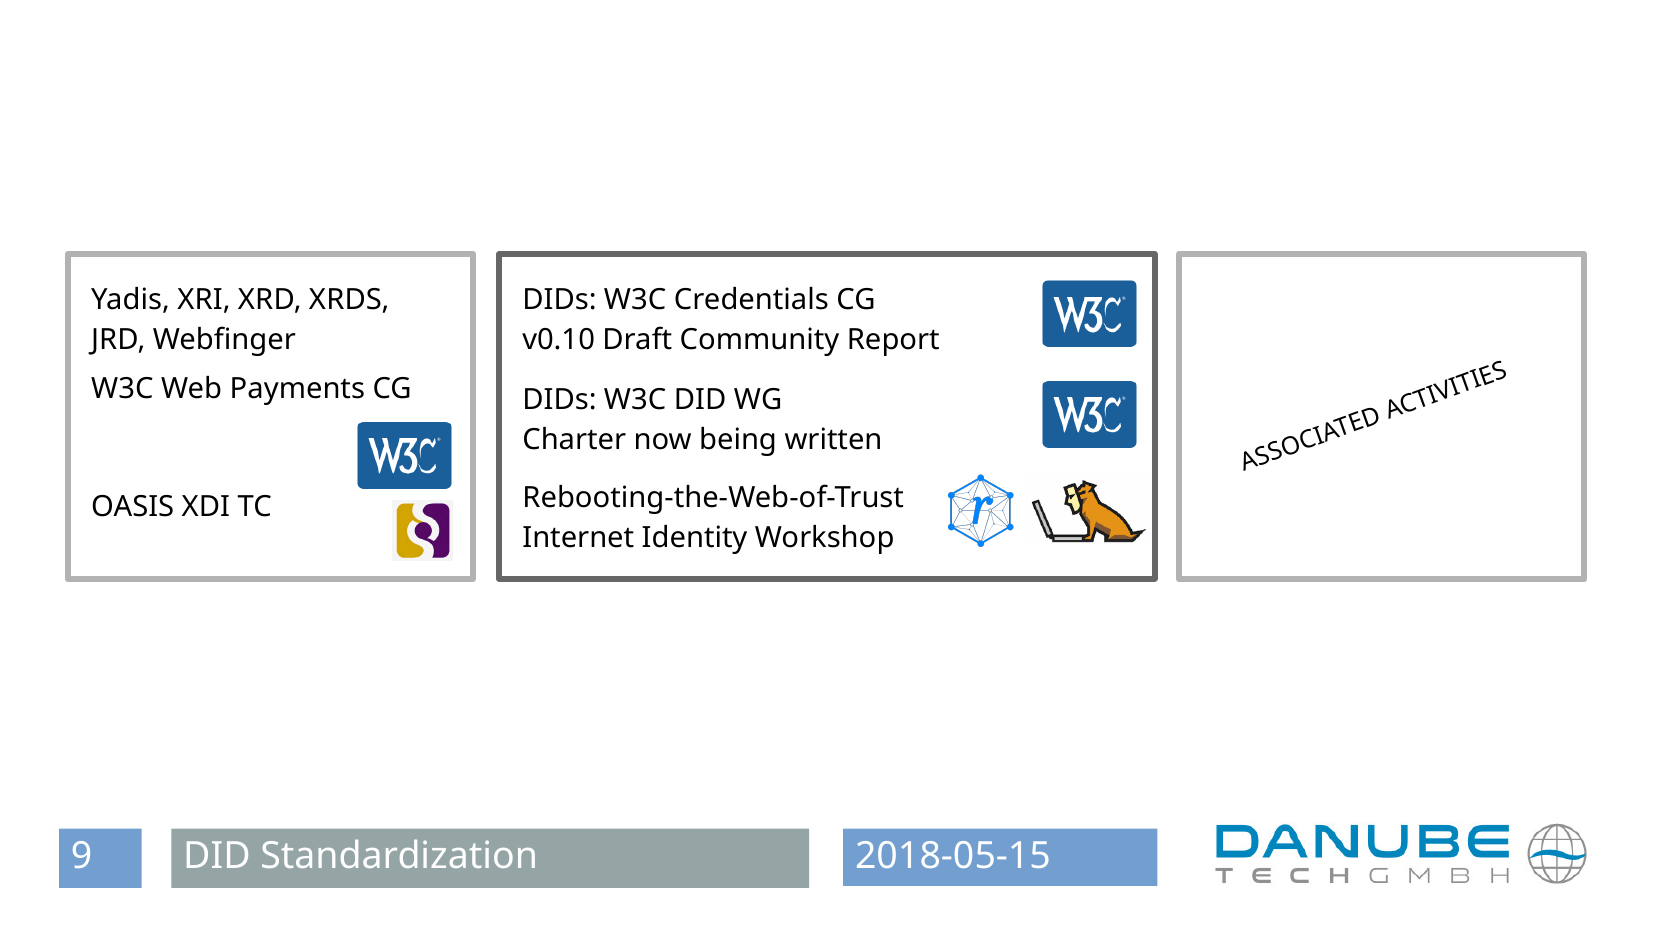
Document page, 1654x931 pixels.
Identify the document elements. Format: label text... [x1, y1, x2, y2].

text_box OASIS XDI TC [76, 477, 461, 561]
text_box DIDs: W3C DID WG Charter now being written [507, 371, 922, 455]
text_box W3C Web Payments CG [76, 359, 461, 443]
text_box Rebooting-the-Web-of-Trust Internet Identity Workshop [507, 468, 934, 553]
picture [1025, 475, 1152, 547]
text_box Yadis, XRI, XRD, XRDS, JRD, Webfinger [76, 270, 438, 355]
picture [1206, 814, 1595, 892]
picture [1032, 370, 1147, 456]
text_box ASSOCIATED ACTIVITIES [1218, 332, 1545, 487]
picture [347, 411, 462, 497]
text_box DIDs: W3C Credentials CG v0.10 Draft Community Report [507, 270, 988, 355]
picture [944, 472, 1016, 549]
picture [1032, 270, 1147, 355]
